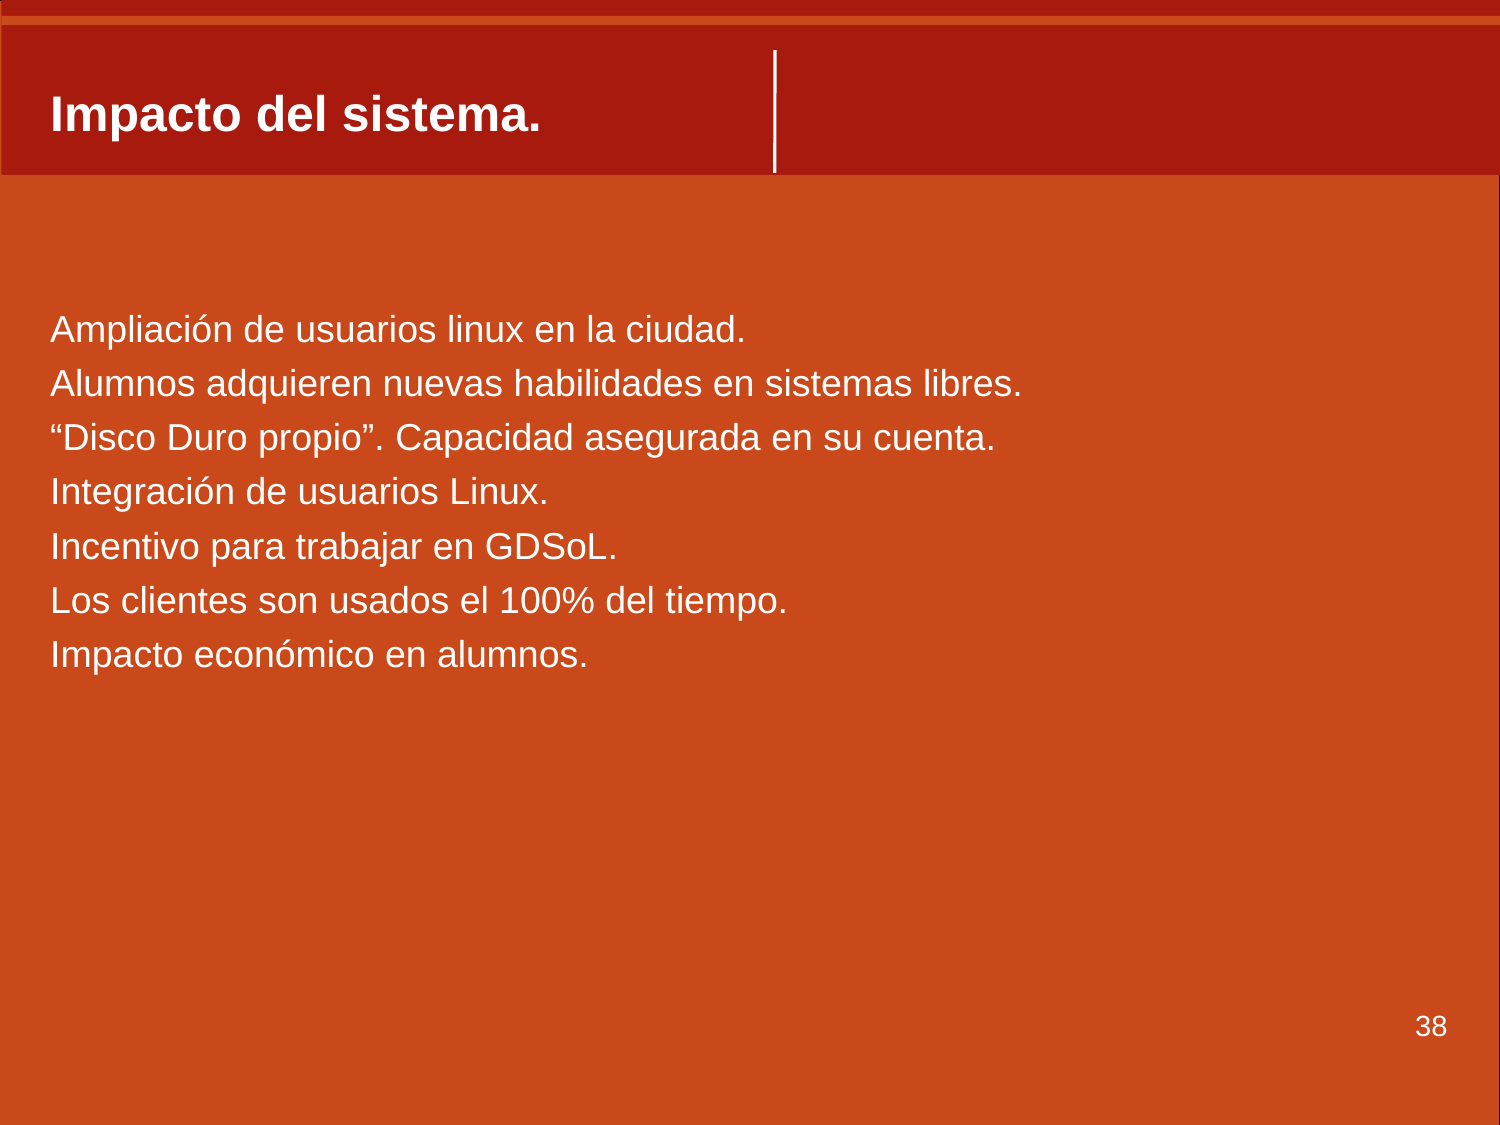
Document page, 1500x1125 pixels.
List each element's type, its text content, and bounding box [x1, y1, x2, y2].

list Ampliación de usuarios linux en la ciudad. Alumnos adquieren nuevas habilidades en sistemas libres. “Disco Duro propio”. Capacidad asegurada en su cuenta. Integración de usuarios Linux. Incentivo para trabajar en GDSoL. Los clientes son usados el 100% del tiempo. Impacto económico en alumnos. [50, 200, 1450, 988]
title Impacto del sistema. [50, 60, 751, 164]
